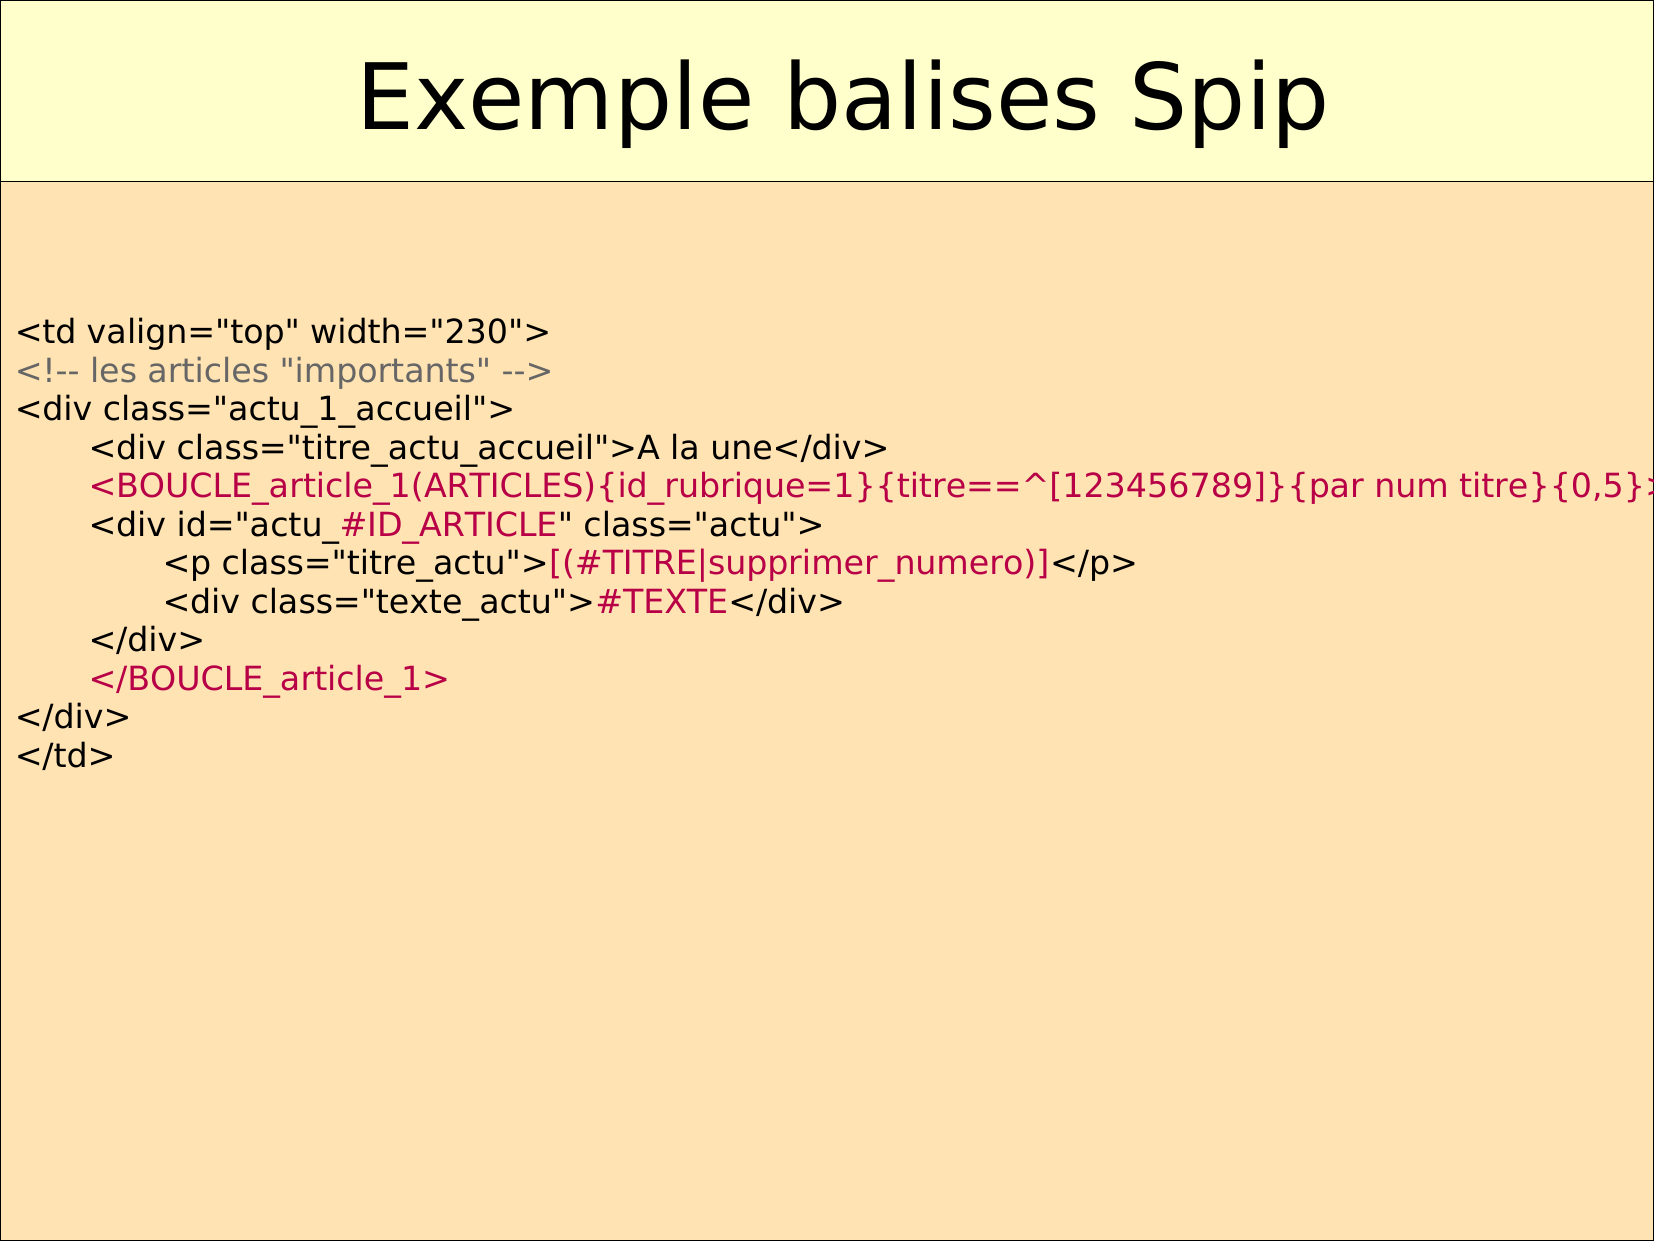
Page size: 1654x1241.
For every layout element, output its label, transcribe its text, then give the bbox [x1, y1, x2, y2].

title Exemple balises Spip [135, 37, 1552, 158]
text_box <td valign="top" width="230"> <!-- les articles "importants" --> <div class="actu_1_accueil"> <div class="titre_actu_accueil">A la une</div> <BOUCLE_article_1(ARTICLES){id_rubrique=1}{titre==^[123456789]}{par num titre}{0,5}> <div id="actu_#ID_ARTICLE" class="actu"> <p class="titre_actu">[(#TITRE|supprimer_numero)]</p> <div class="texte_actu">#TEXTE</div> </div> </BOUCLE_article_1> </div> </td> [0, 305, 1654, 821]
